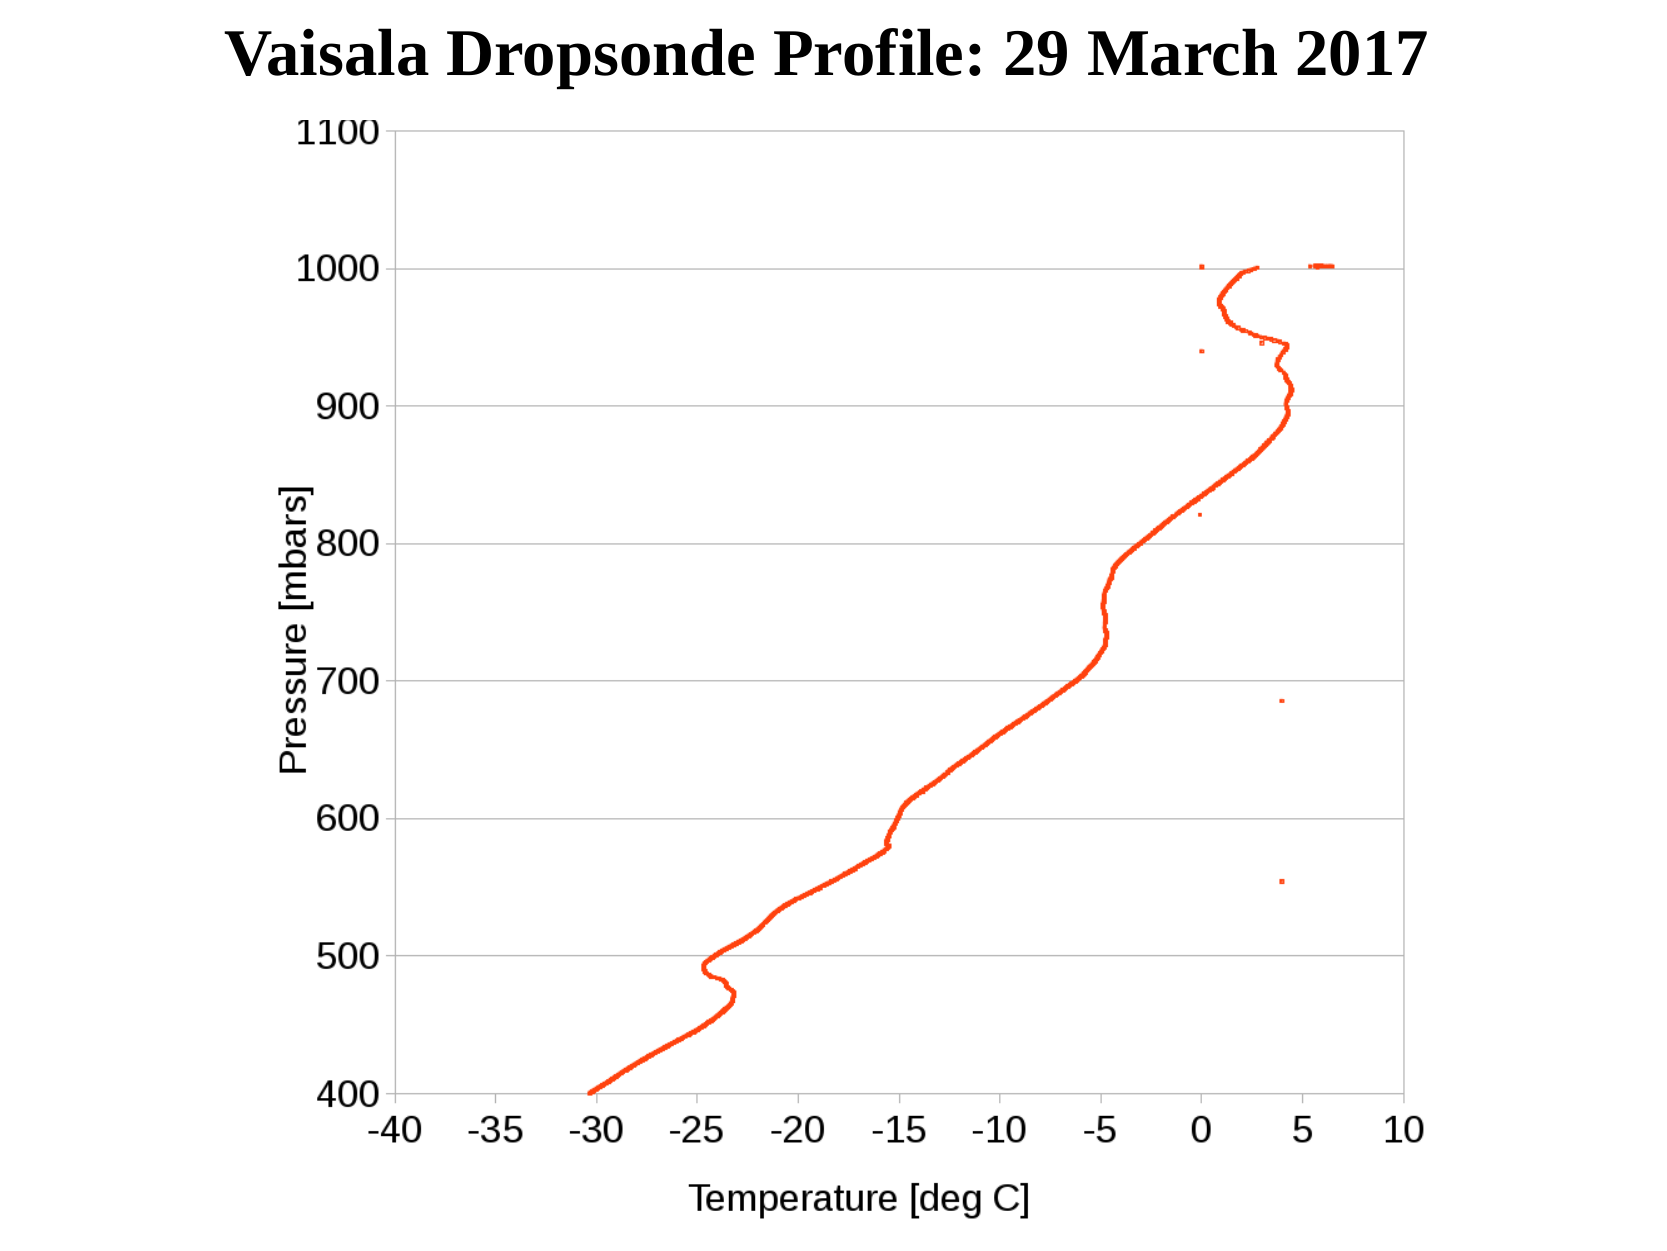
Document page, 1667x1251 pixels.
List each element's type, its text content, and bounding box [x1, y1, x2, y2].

picture [261, 120, 1456, 1231]
title Vaisala Dropsonde Profile: 29 March 2017 [5, 6, 1667, 100]
